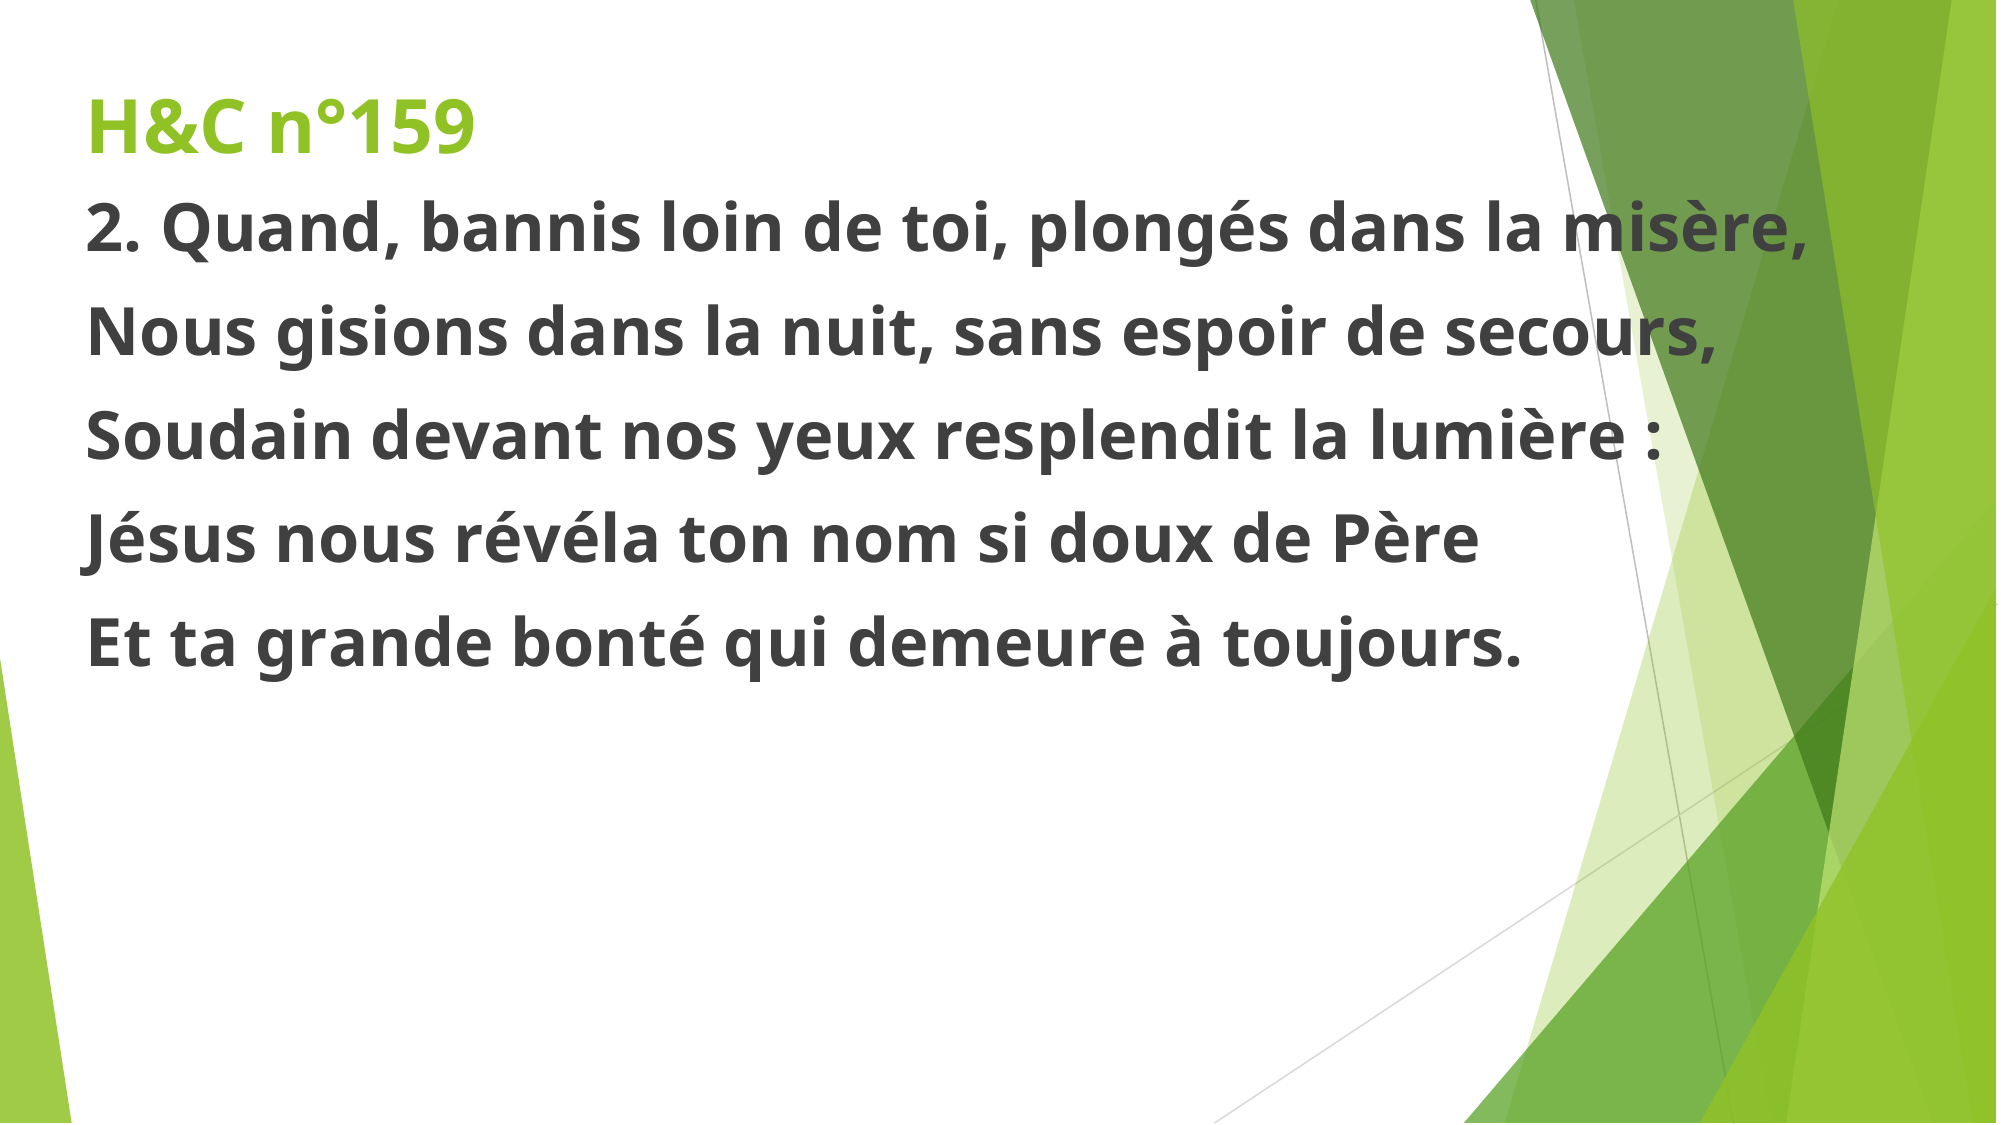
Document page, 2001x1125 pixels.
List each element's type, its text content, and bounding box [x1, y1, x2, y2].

text_box 2. Quand, bannis loin de toi, plongés dans la misère, Nous gisions dans la nuit, sans espoir de secours, Soudain devant nos yeux resplendit la lumière : Jésus nous révéla ton nom si doux de Père Et ta grande bonté qui demeure à toujours. [70, 165, 2001, 1075]
text_box H&C n°159 [70, 70, 863, 165]
